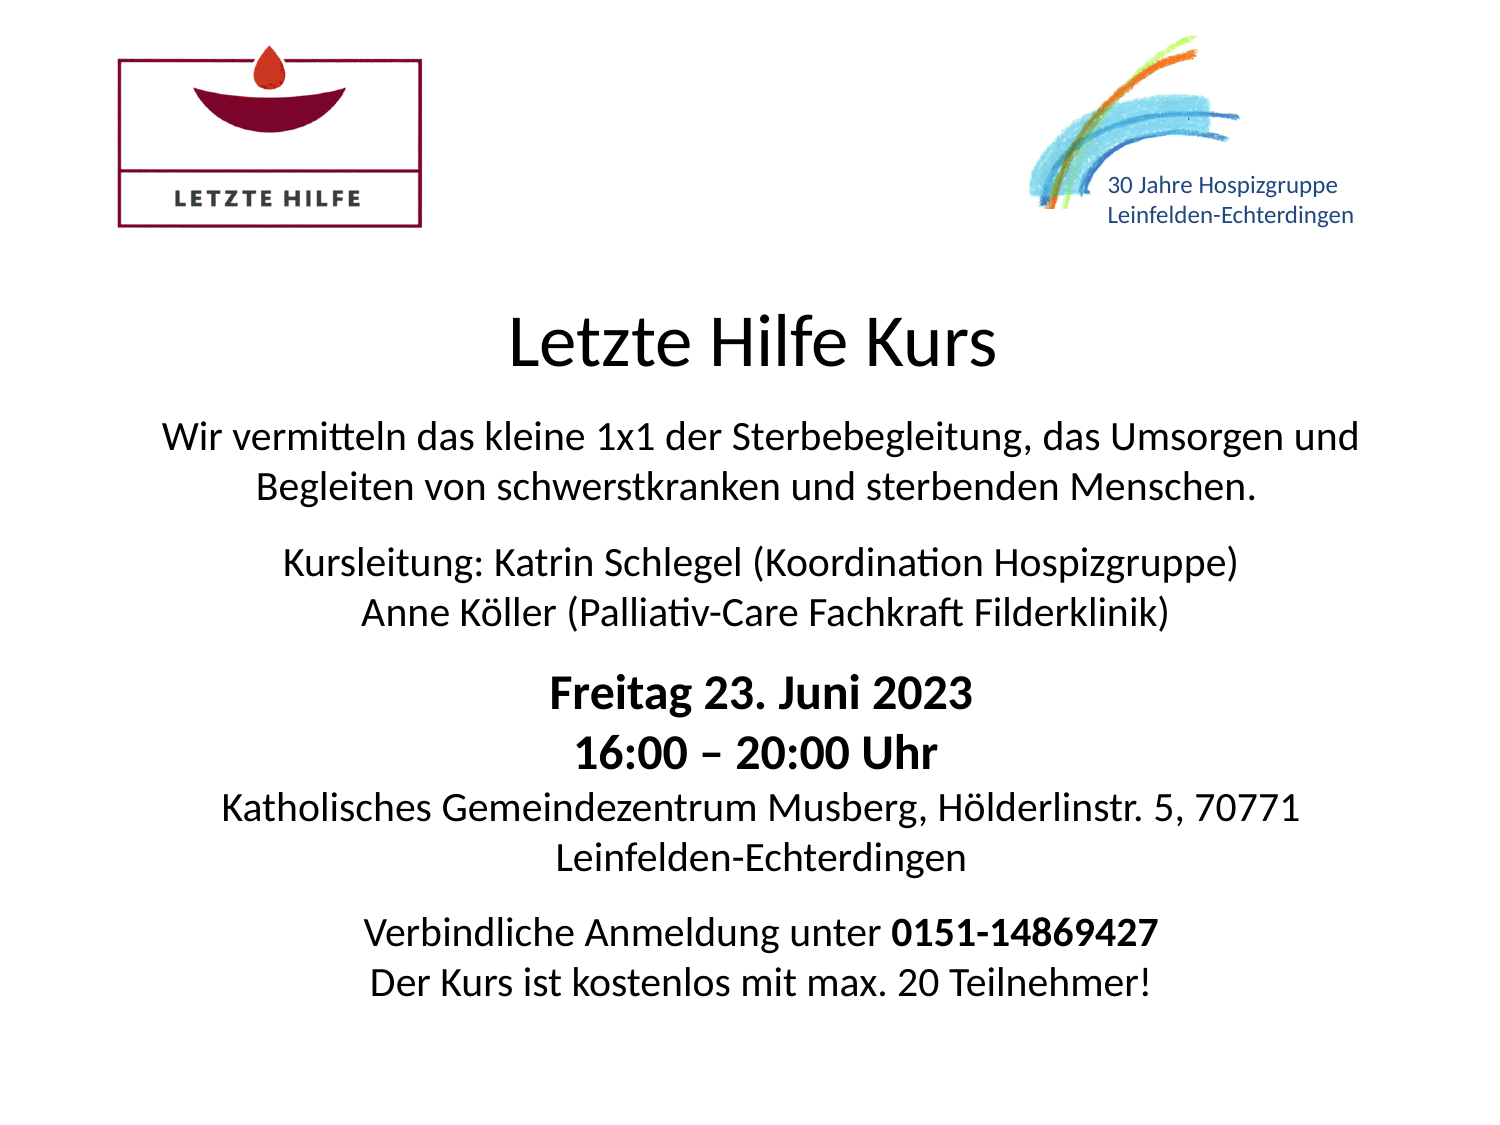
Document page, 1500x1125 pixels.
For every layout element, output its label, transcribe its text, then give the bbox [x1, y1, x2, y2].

picture [1009, 30, 1250, 209]
picture [112, 42, 428, 232]
title Letzte Hilfe Kurs Wir vermitteln das kleine 1x1 der Sterbebegleitung, das Umsorgen und Begleiten von schwerstkranken und sterbenden Menschen. Kursleitung: Katrin Schlegel (Koordination Hospizgruppe) Anne Köller (Palliativ-Care Fachkraft Filderklinik) Freitag 23. Juni 2023 16:00 – 20:00 Uhr Katholisches Gemeindezentrum Musberg, Hölderlinstr. 5, 70771 Leinfelden-Echterdingen Verbindliche Anmeldung unter 0151-14869427 Der Kurs ist kostenlos mit max. 20 Teilnehmer! [123, 243, 1399, 988]
text_box 30 Jahre Hospizgruppe Leinfelden-Echterdingen [1093, 161, 1370, 236]
